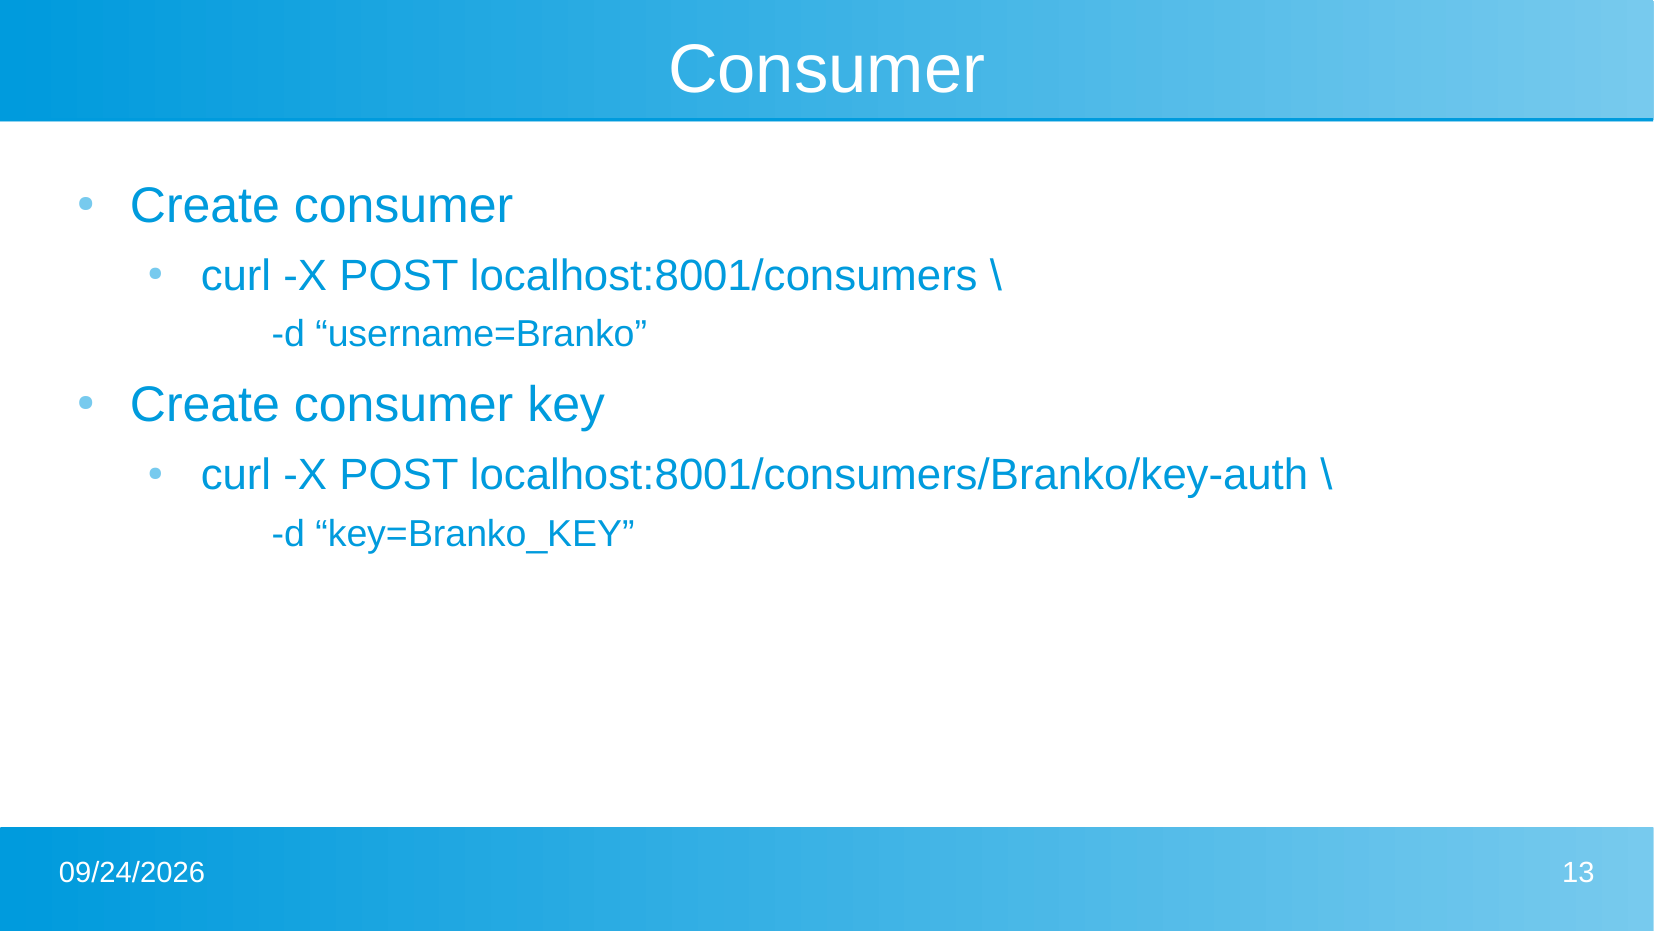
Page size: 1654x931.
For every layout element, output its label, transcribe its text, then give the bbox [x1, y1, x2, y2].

list Create consumer curl -X POST localhost:8001/consumers \ -d “username=Branko” Create consumer key curl -X POST localhost:8001/consumers/Branko/key-auth \ -d “key=Branko_KEY” [59, 177, 1595, 768]
title Consumer [59, 29, 1595, 108]
